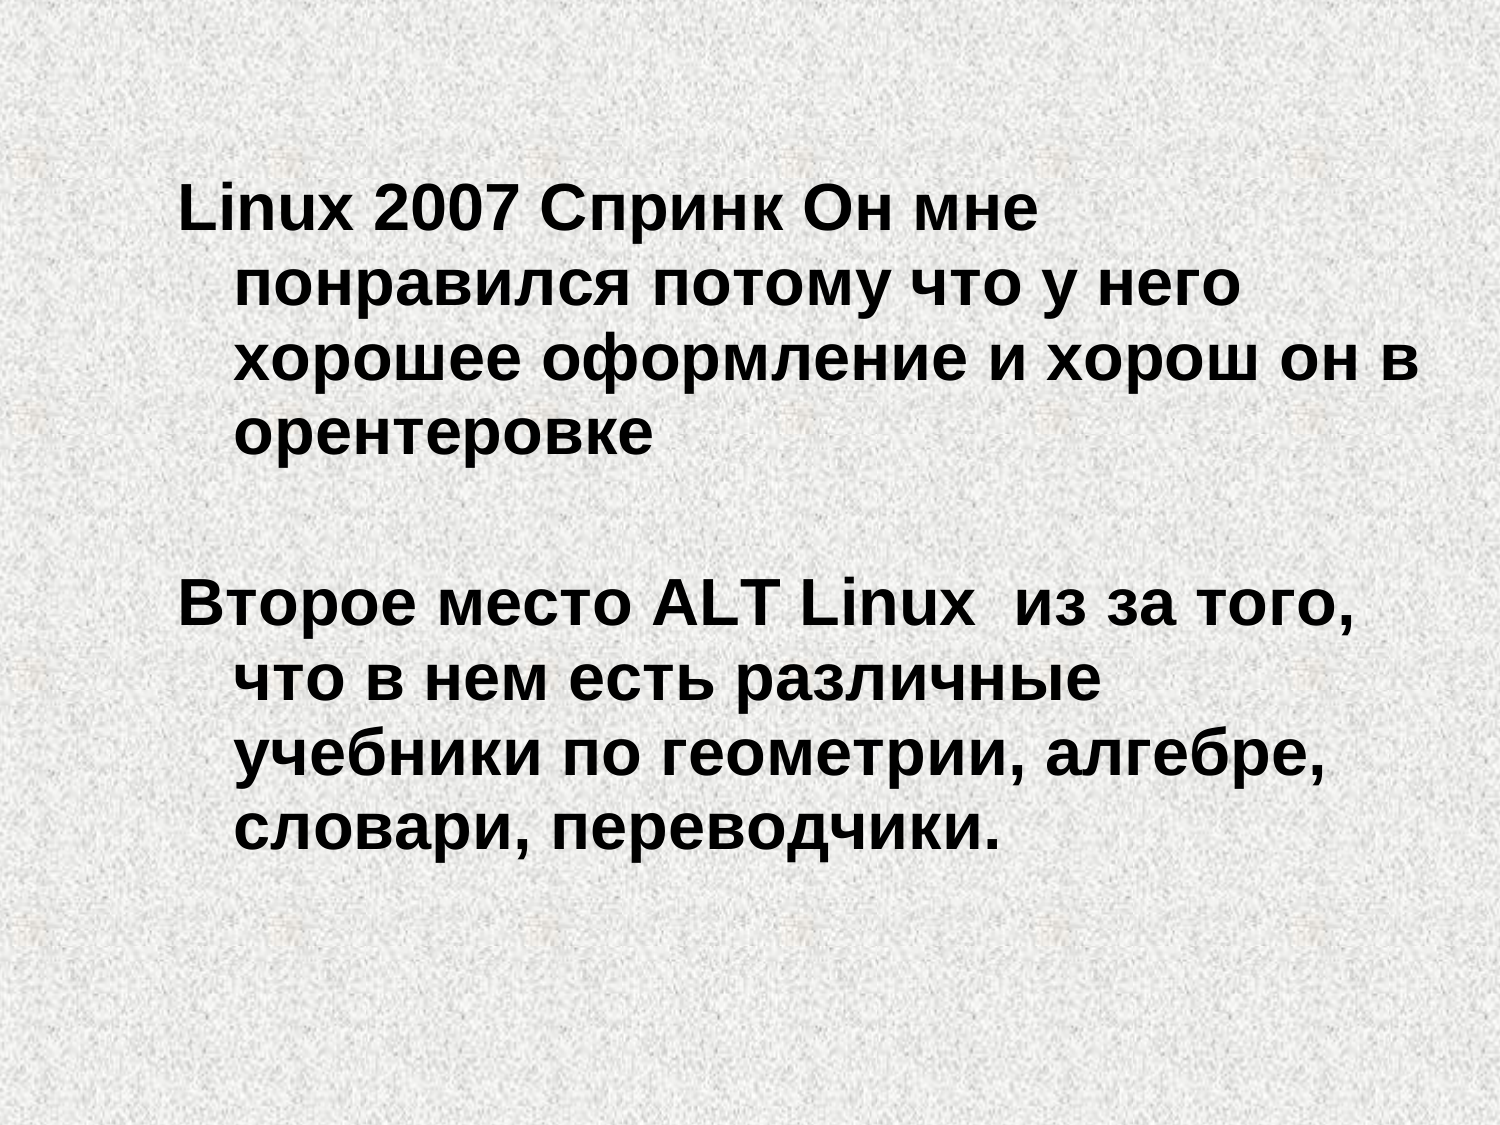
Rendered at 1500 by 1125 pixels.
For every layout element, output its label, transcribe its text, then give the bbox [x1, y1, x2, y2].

list Linux 2007 Спринк Он мне понравился потому что у него хорошее оформление и хорош он в орентеровке Второе место ALT Linux из за того, что в нем есть различные учебники по геометрии, алгебре, словари, переводчики. [162, 162, 1438, 1071]
picture [0, 0, 1500, 1125]
